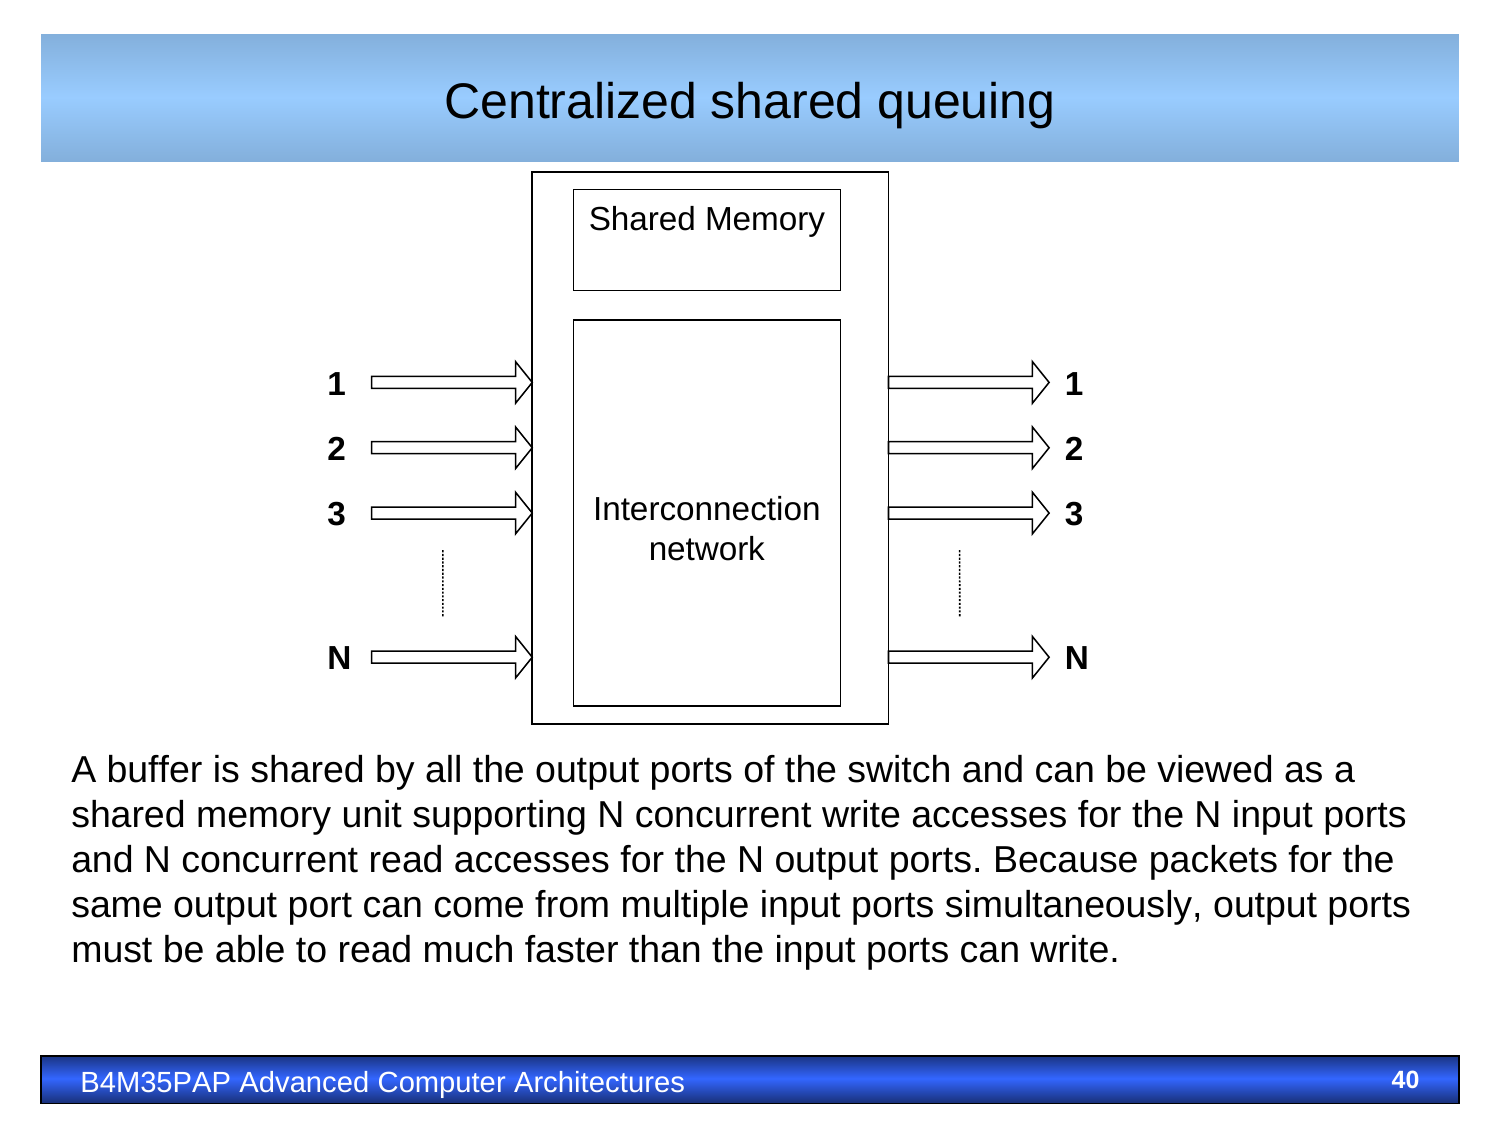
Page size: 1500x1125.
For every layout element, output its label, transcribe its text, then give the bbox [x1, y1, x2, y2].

text_box 2 [1049, 419, 1133, 484]
text_box Shared Memory [573, 189, 841, 291]
text_box [888, 636, 1049, 679]
text_box 3 [1049, 484, 1133, 551]
text_box Interconnection network [573, 320, 841, 707]
text_box N [1049, 628, 1133, 695]
list A buffer is shared by all the output ports of the switch and can be viewed as a shared memory unit supporting N concurrent write accesses for the N input ports and N concurrent read accesses for the N output ports. Because packets for the same output port can come from multiple input ports simultaneously, output ports must be able to read much faster than the input ports can write. [56, 737, 1492, 996]
text_box [888, 492, 1049, 534]
text_box 2 [312, 419, 396, 484]
title Centralized shared queuing [41, 34, 1459, 162]
text_box N [312, 628, 396, 695]
text_box [396, 636, 533, 679]
text_box 1 [1049, 354, 1133, 419]
text_box [396, 361, 533, 404]
text_box 3 [312, 484, 396, 551]
text_box [888, 426, 1049, 469]
text_box [396, 426, 533, 469]
text_box [888, 361, 1049, 404]
text_box 1 [312, 354, 396, 419]
text_box [396, 492, 533, 534]
